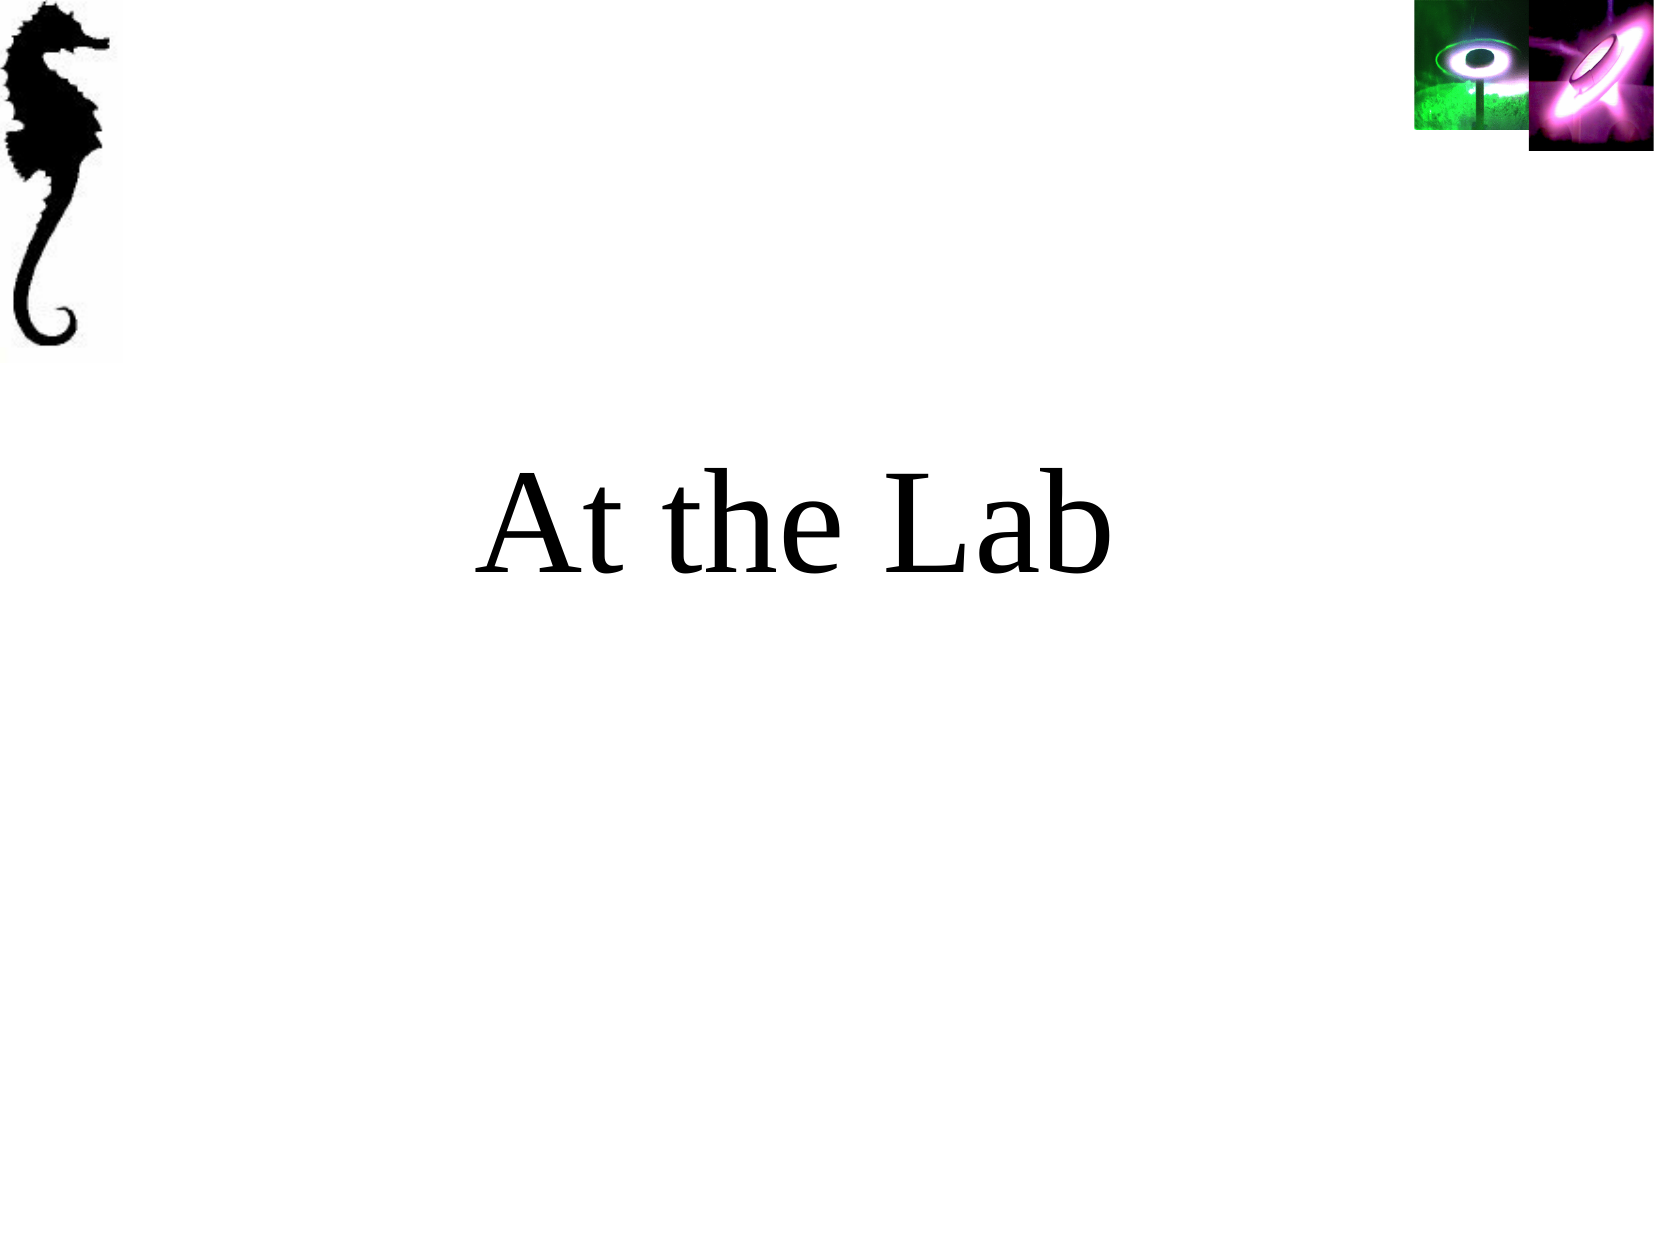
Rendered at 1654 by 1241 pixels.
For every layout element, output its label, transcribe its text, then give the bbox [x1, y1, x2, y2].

picture [0, 0, 123, 363]
title At the Lab [90, 420, 1501, 625]
picture [1414, 0, 1654, 151]
